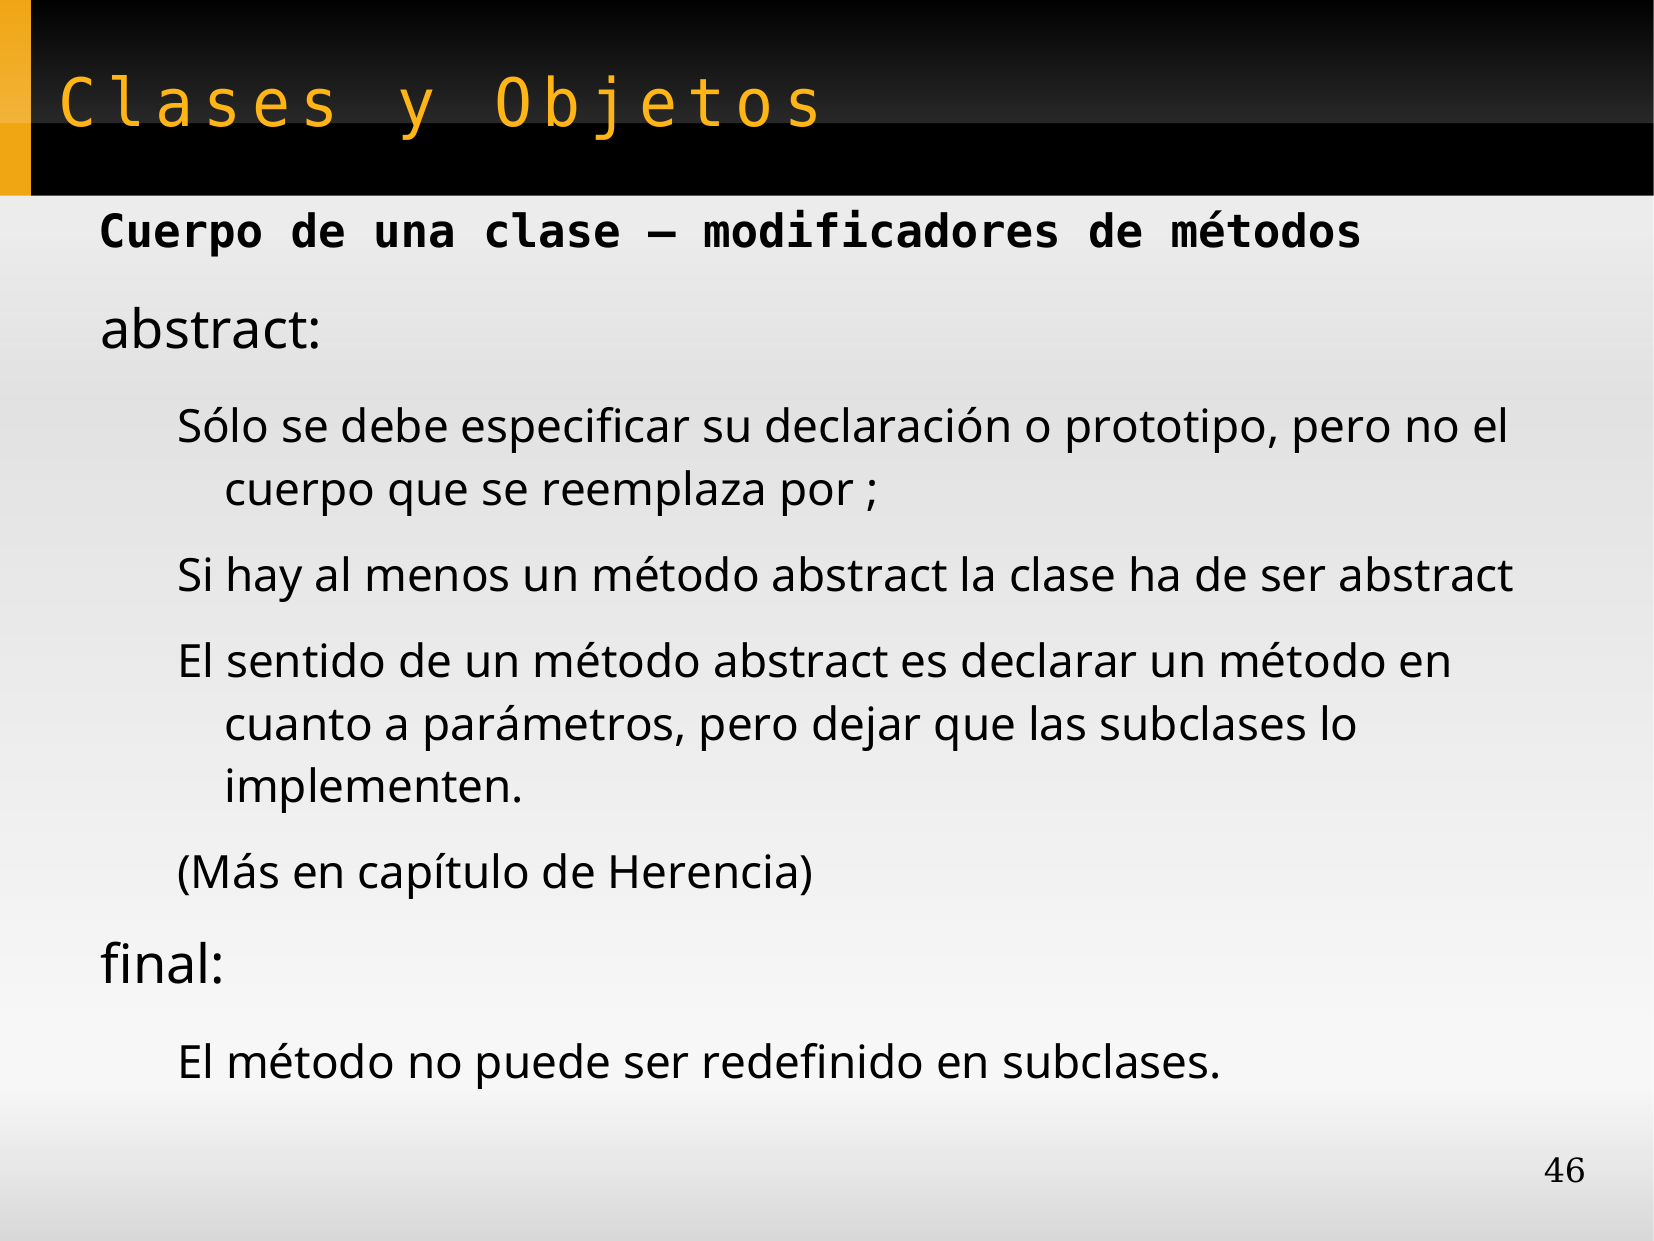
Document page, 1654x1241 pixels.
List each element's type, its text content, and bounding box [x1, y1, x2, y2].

text_box Cuerpo de una clase – modificadores de métodos [83, 197, 1378, 266]
title Clases y Objetos [59, 29, 1506, 178]
list abstract: Sólo se debe especificar su declaración o prototipo, pero no el cuerpo que se reemplaza por ; Si hay al menos un método abstract la clase ha de ser abstract El sentido de un método abstract es declarar un método en cuanto a parámetros, pero dejar que las subclases lo implementen. (Más en capítulo de Herencia) final: El método no puede ser redefinido en subclases. [82, 290, 1571, 1109]
picture [0, 0, 1654, 1241]
